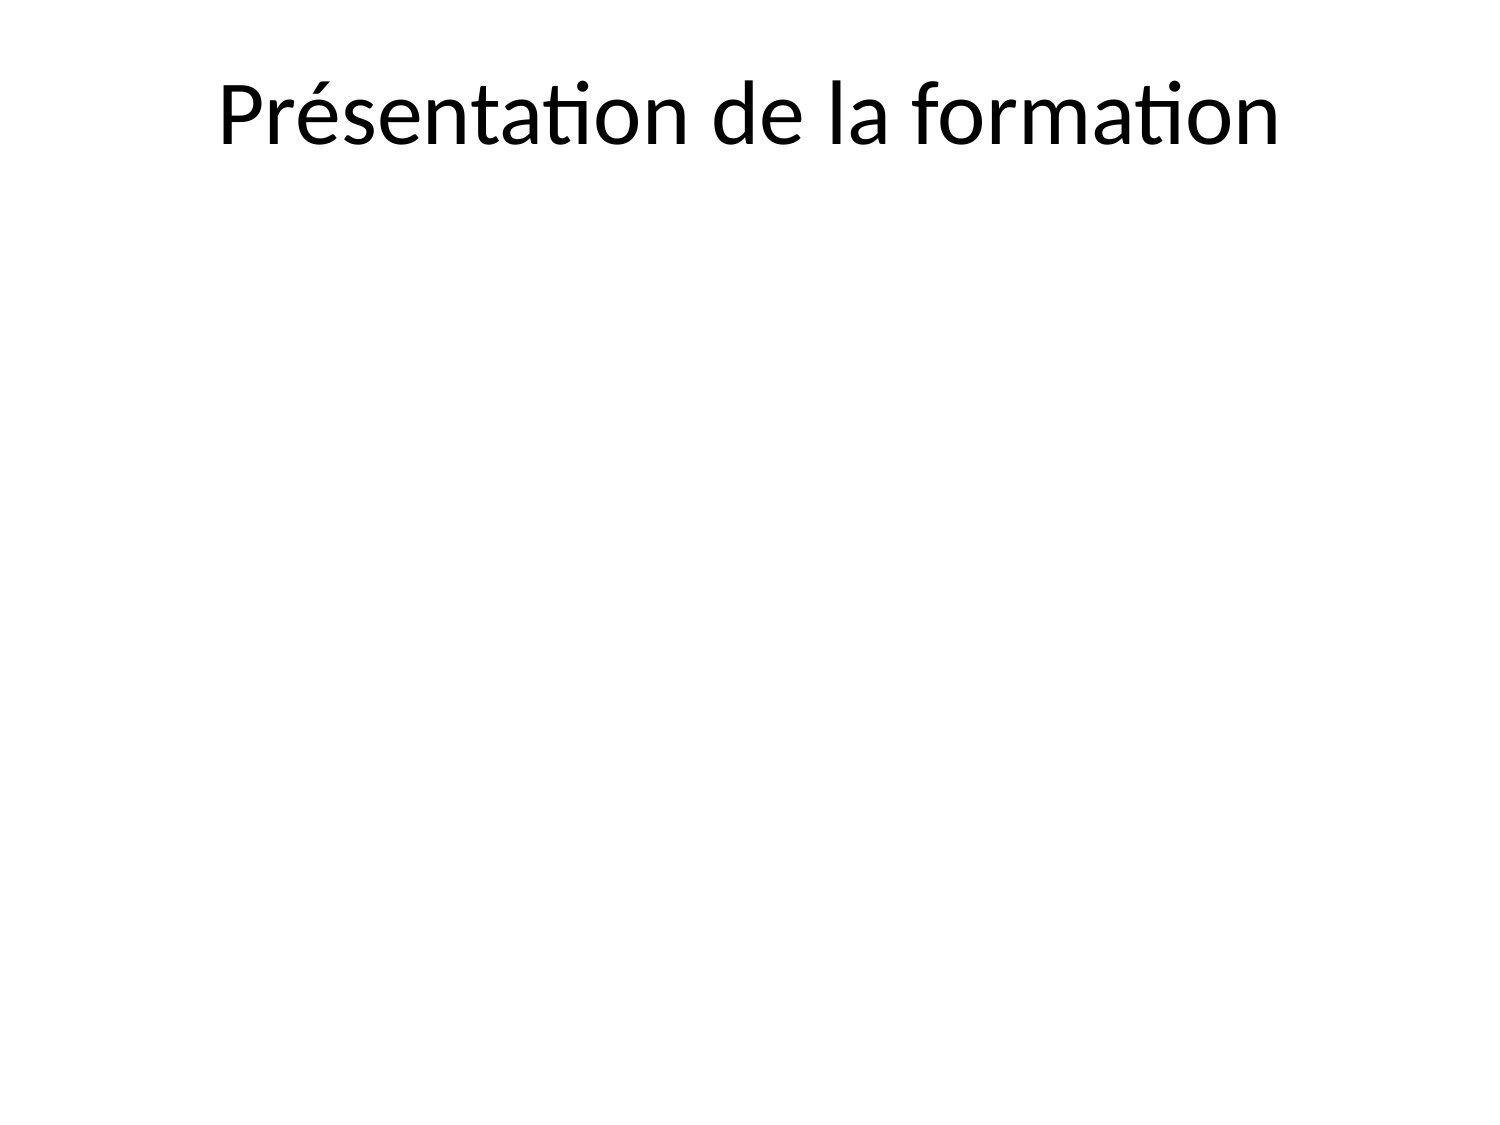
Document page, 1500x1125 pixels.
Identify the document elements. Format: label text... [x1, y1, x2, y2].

title Présentation de la formation [75, 45, 1425, 233]
